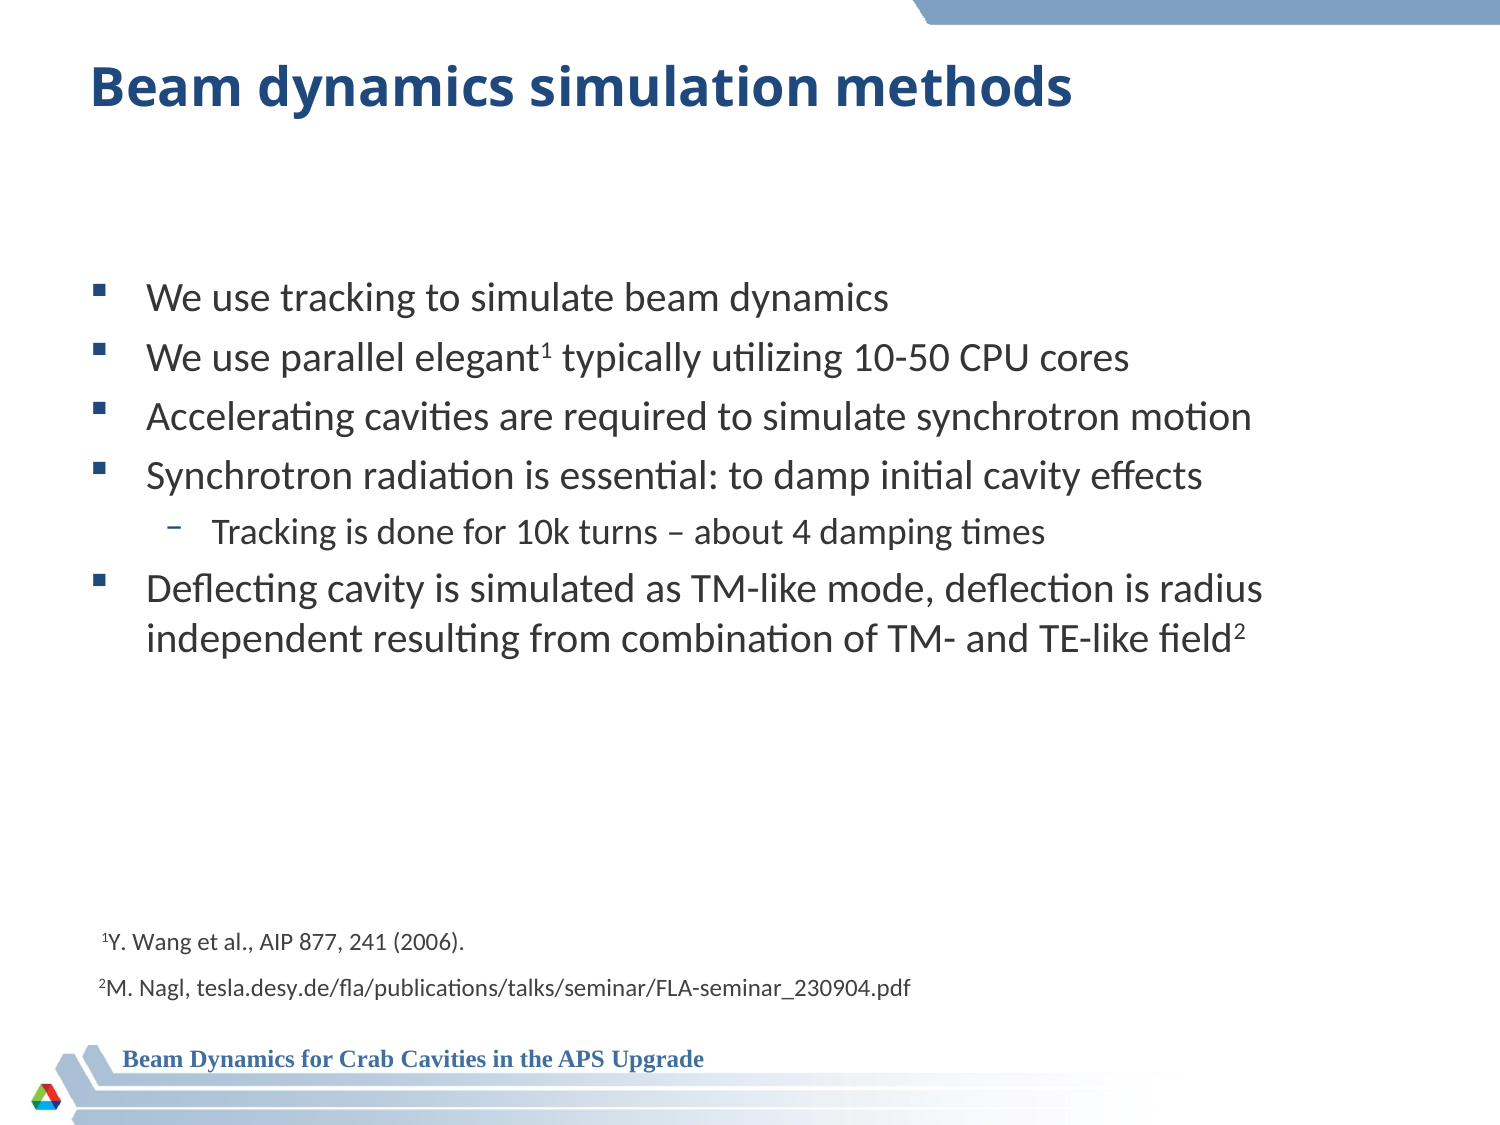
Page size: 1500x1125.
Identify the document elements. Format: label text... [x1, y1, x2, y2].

list We use tracking to simulate beam dynamics We use parallel elegant1 typically utilizing 10-50 CPU cores Accelerating cavities are required to simulate synchrotron motion Synchrotron radiation is essential: to damp initial cavity effects Tracking is done for 10k turns – about 4 damping times Deflecting cavity is simulated as TM-like mode, deflection is radius independent resulting from combination of TM- and TE-like field2 [75, 262, 1426, 1021]
picture [0, 0, 1500, 26]
text_box 2M. Nagl, tesla.desy.de/fla/publications/talks/seminar/FLA-seminar_230904.pdf [83, 964, 1097, 1009]
picture [0, 1037, 1500, 1125]
title Beam dynamics simulation methods [75, 45, 1426, 233]
text_box 1Y. Wang et al., AIP 877, 241 (2006). [86, 917, 575, 963]
